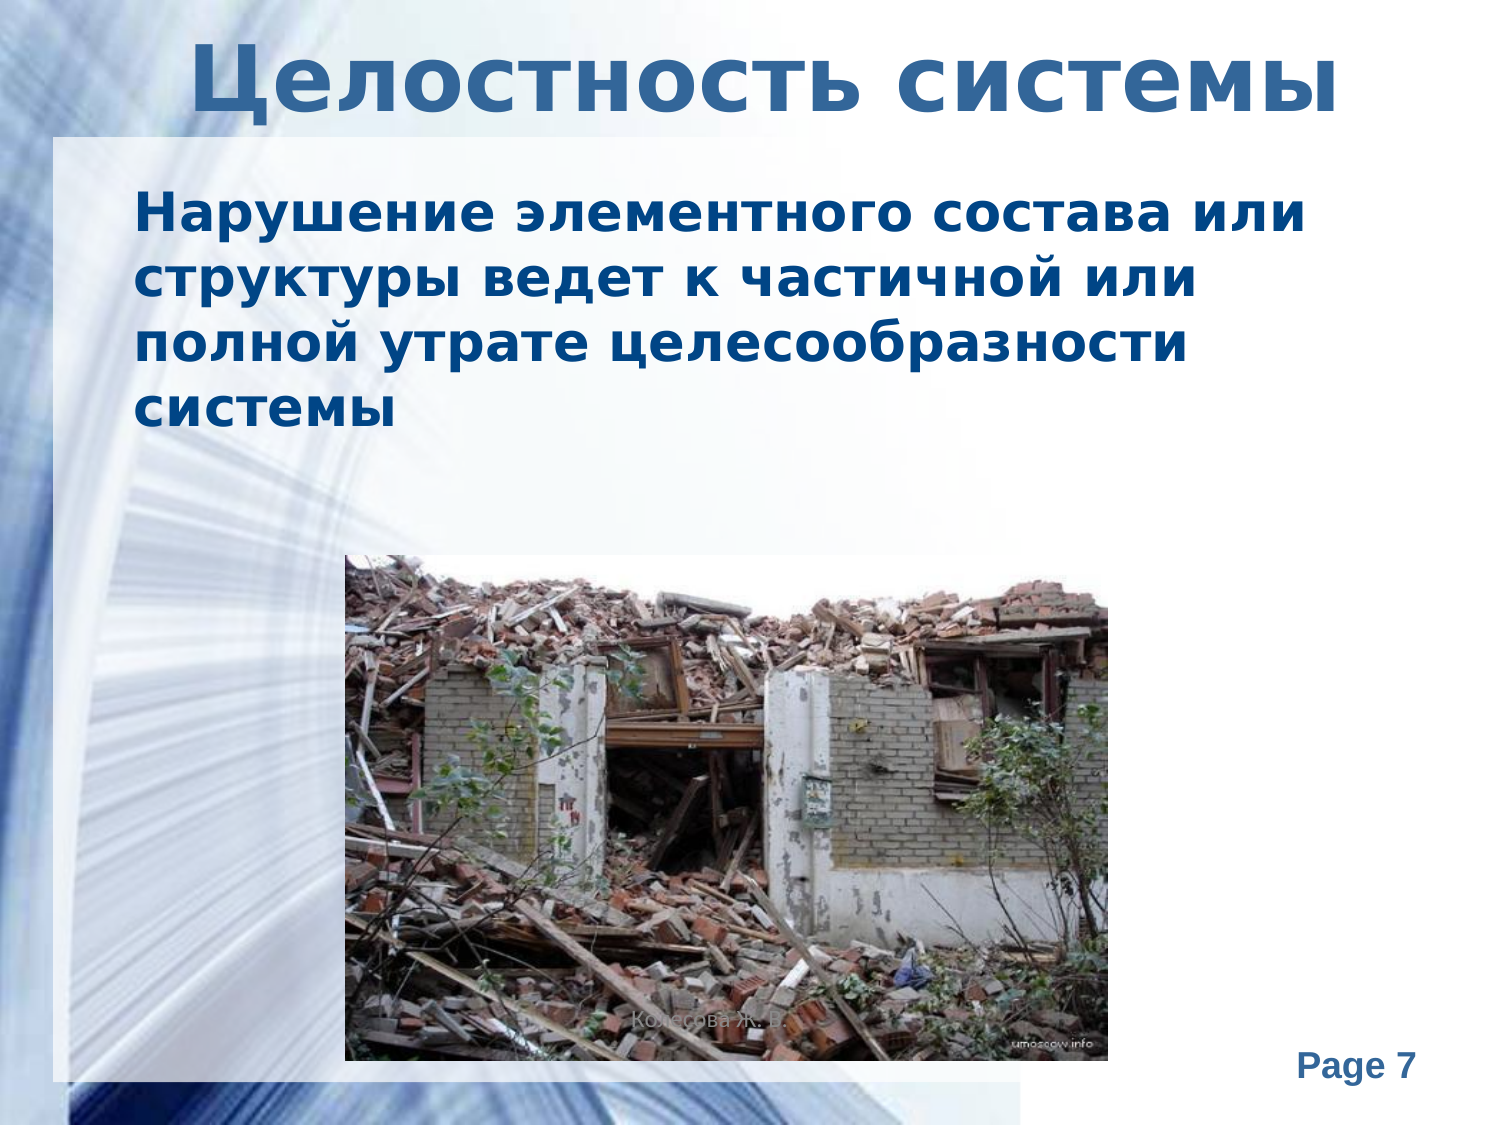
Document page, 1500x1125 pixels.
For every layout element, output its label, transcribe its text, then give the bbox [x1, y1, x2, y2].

text_box Целостность системы [172, 11, 1359, 138]
text_box Колесова Ж. В. [492, 993, 928, 1043]
text_box Нарушение элементного состава или структуры ведет к частичной или полной утрате целесообразности системы [119, 169, 1359, 489]
picture [0, 0, 1500, 1125]
